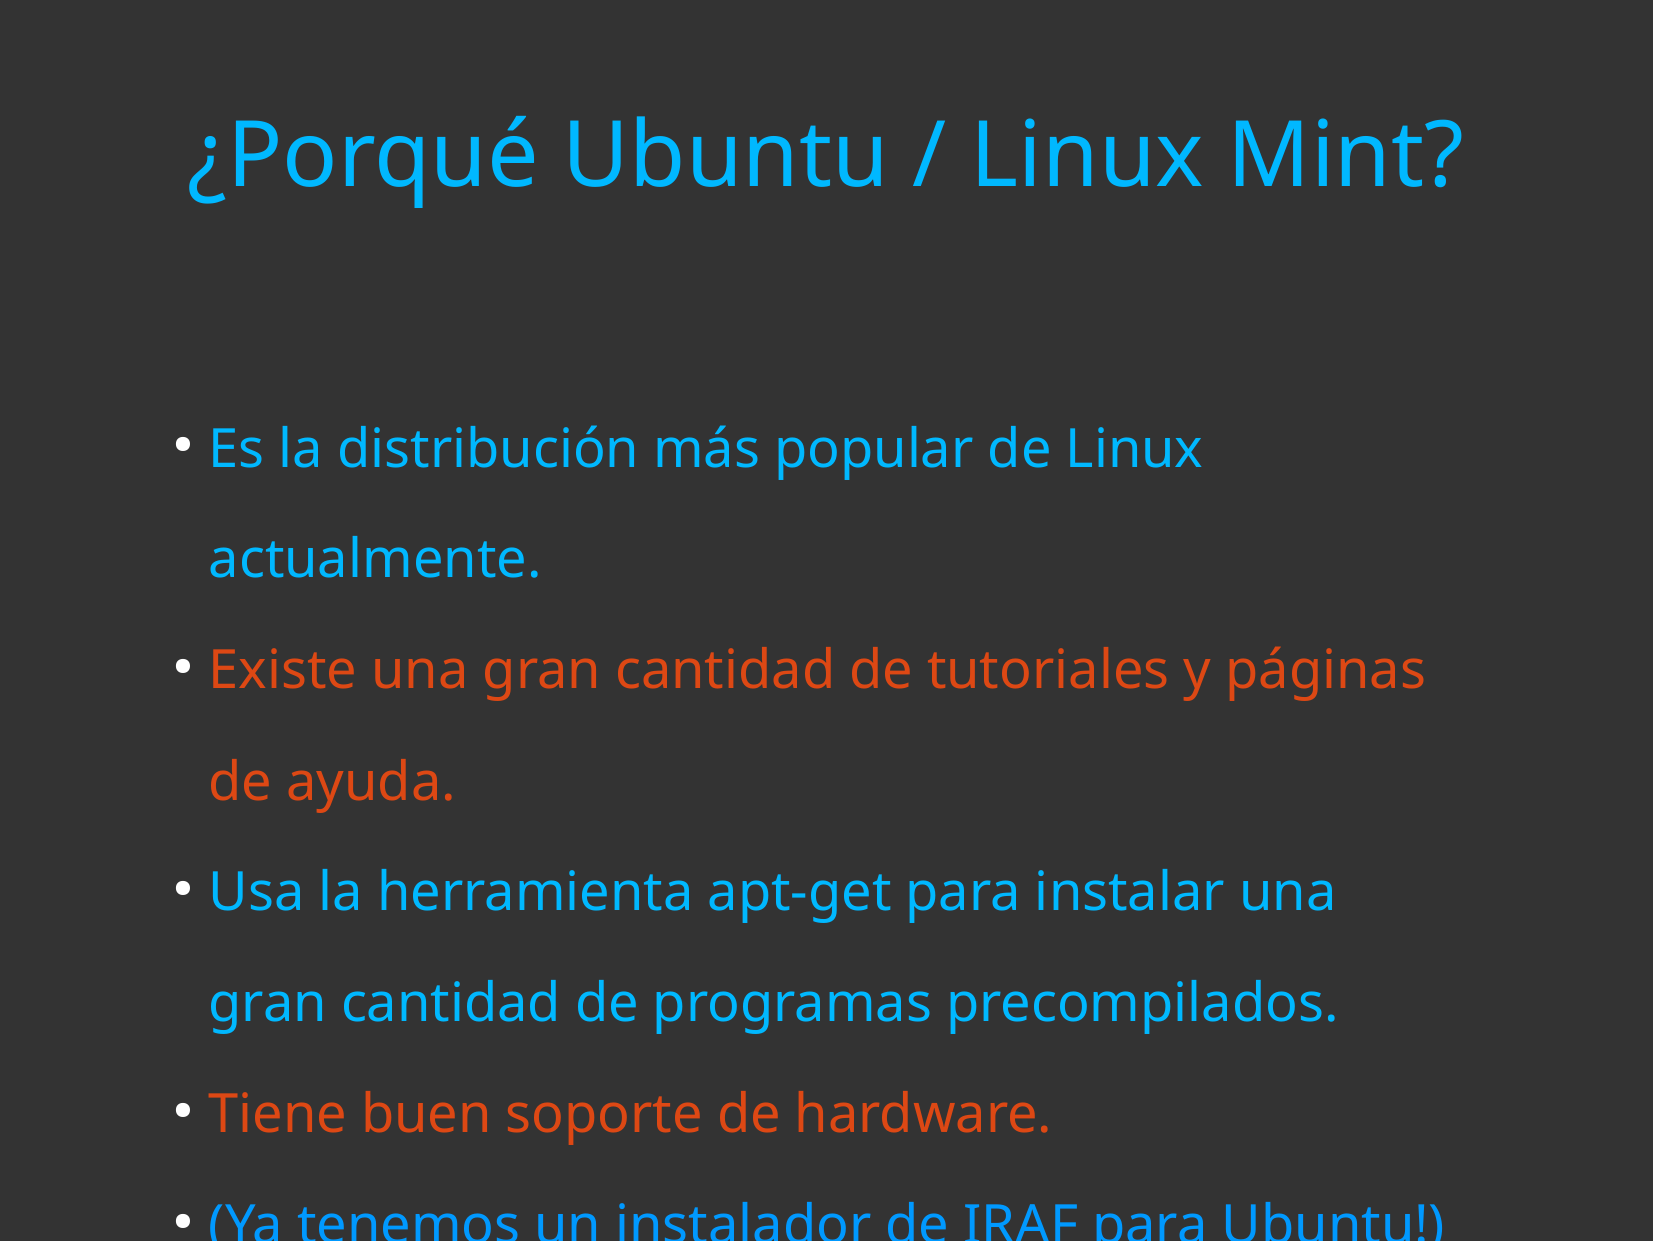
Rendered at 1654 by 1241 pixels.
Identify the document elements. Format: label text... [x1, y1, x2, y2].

text_box Es la distribución más popular de Linux actualmente. Existe una gran cantidad de tutoriales y páginas de ayuda. Usa la herramienta apt-get para instalar una gran cantidad de programas precompilados. Tiene buen soporte de hardware. (Ya tenemos un instalador de IRAF para Ubuntu!) [158, 364, 1470, 1094]
title ¿Porqué Ubuntu / Linux Mint? [158, 48, 1495, 255]
